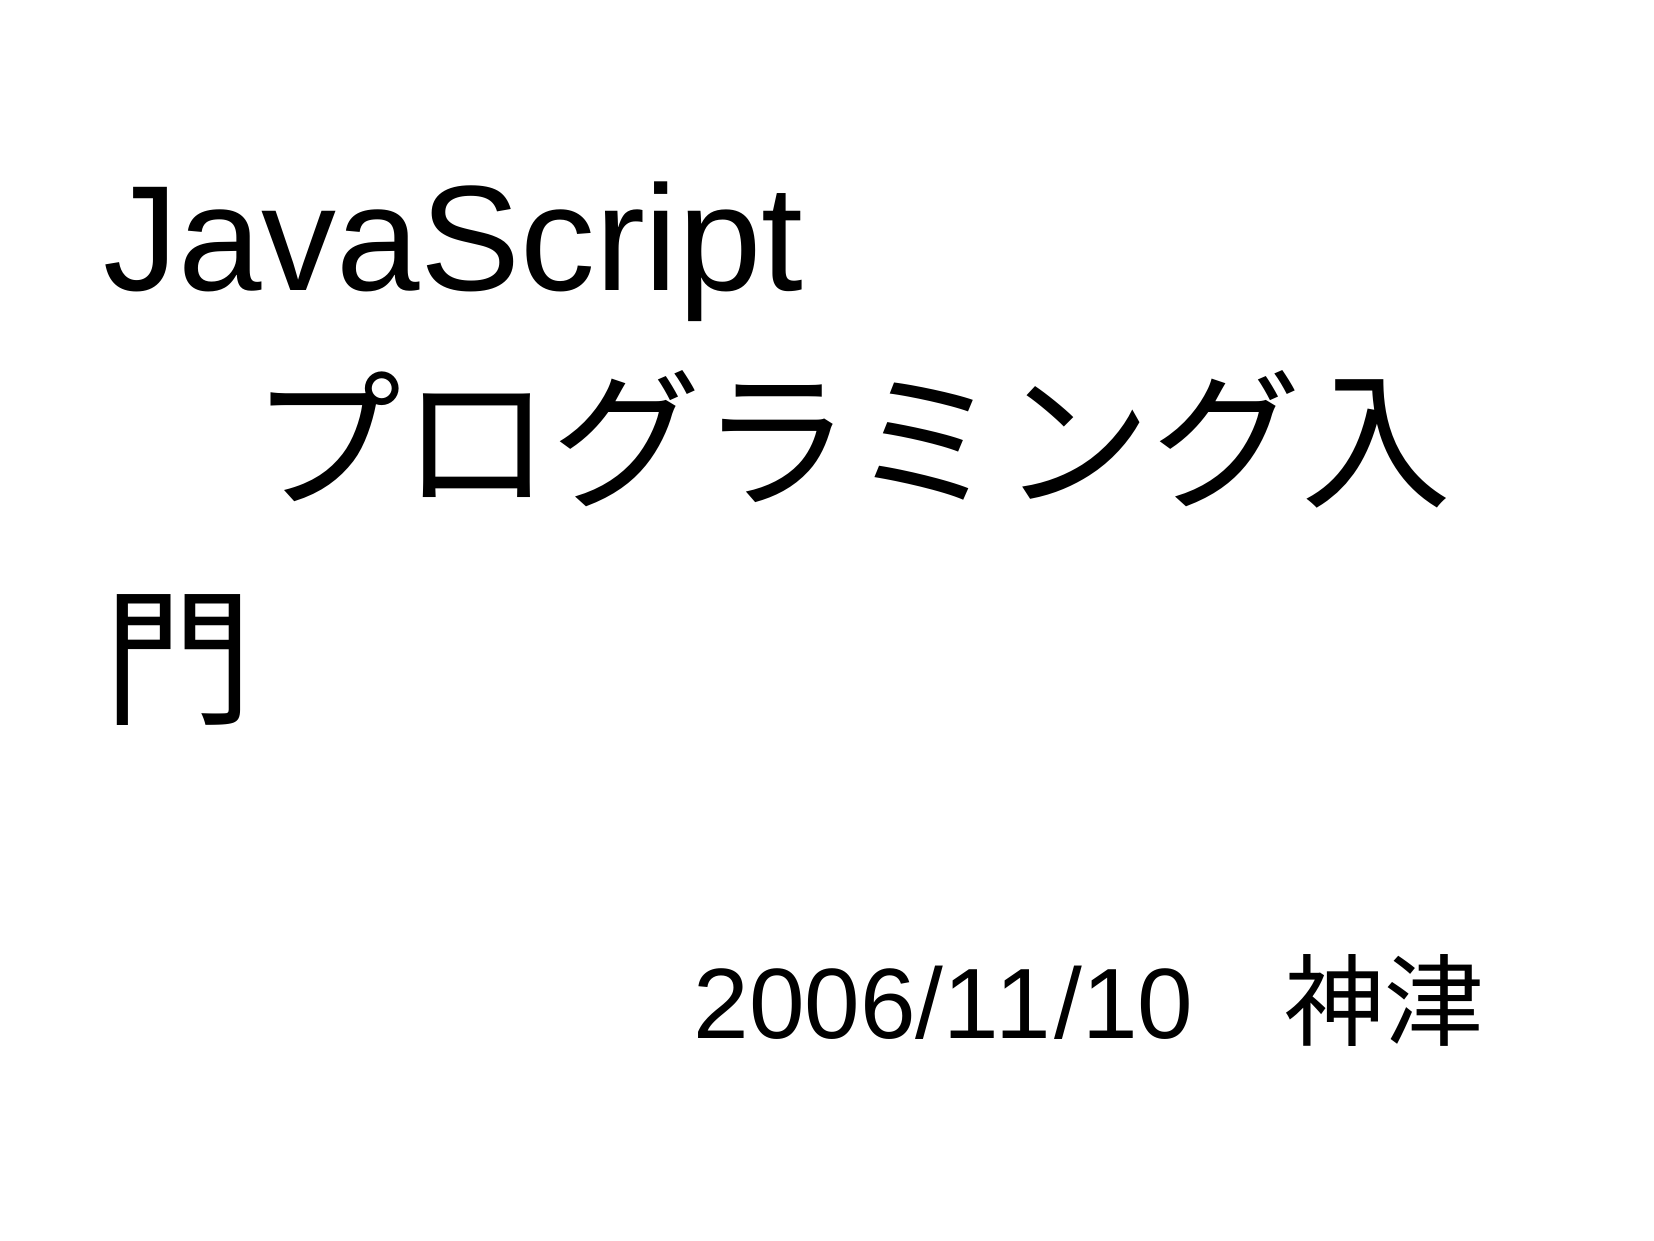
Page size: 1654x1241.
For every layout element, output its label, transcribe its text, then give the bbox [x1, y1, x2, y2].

text_box JavaScript プログラミング入門 [88, 147, 1565, 481]
text_box 2006/11/10 神津 [679, 915, 1565, 1042]
